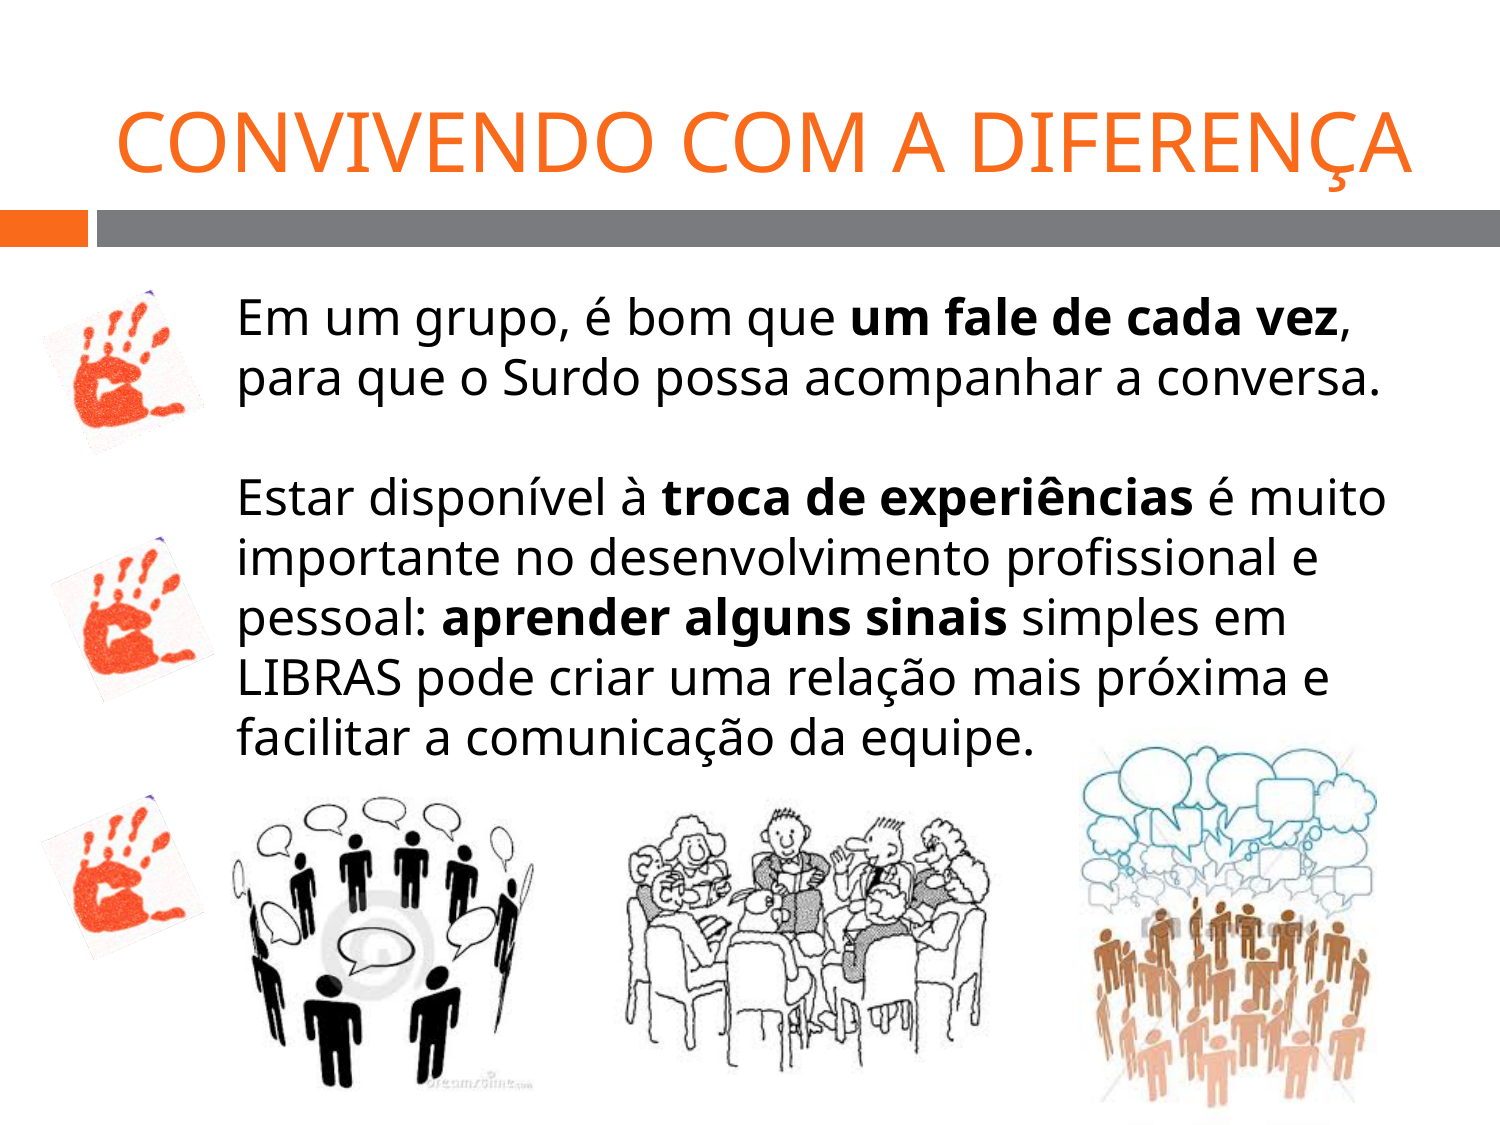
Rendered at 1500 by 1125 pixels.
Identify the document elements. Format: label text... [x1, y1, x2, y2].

picture [51, 536, 215, 702]
picture [1079, 727, 1377, 1125]
picture [230, 786, 535, 1092]
title CONVIVENDO COM A DIFERENÇA [99, 78, 1438, 201]
text_box Em um grupo, é bom que um fale de cada vez, para que o Surdo possa acompanhar a conversa. Estar disponível à troca de experiências é muito importante no desenvolvimento profissional e pessoal: aprender alguns sinais simples em LIBRAS pode criar uma relação mais próxima e facilitar a comunicação da equipe. [221, 278, 1451, 778]
picture [602, 786, 1010, 1089]
picture [41, 794, 205, 960]
picture [41, 289, 204, 455]
